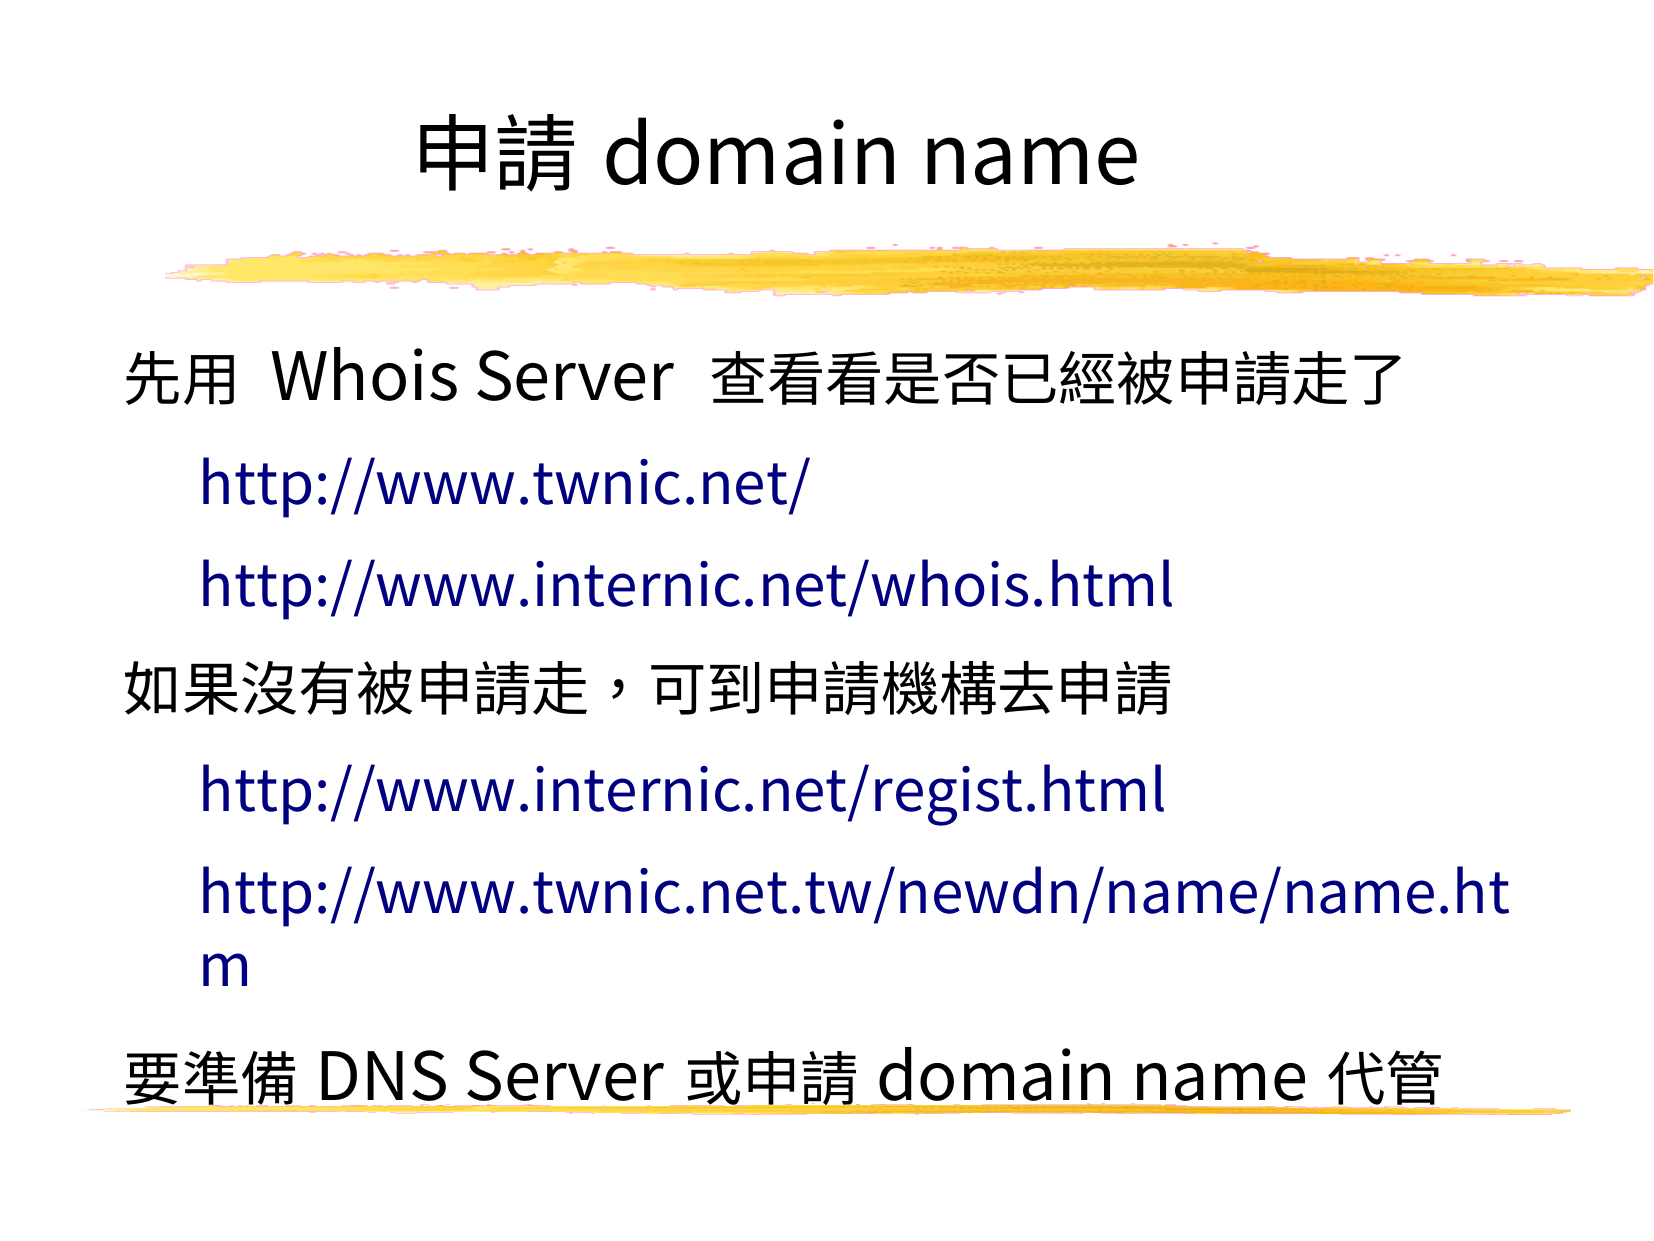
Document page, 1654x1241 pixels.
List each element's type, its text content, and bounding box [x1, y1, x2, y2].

picture [165, 237, 1654, 308]
list 先用 Whois Server 查看看是否已經被申請走了 http://www.twnic.net/ http://www.internic.net/whois.html 如果沒有被申請走，可到申請機構去申請 http://www.internic.net/regist.html http://www.twnic.net.tw/newdn/name/name.htm 要準備DNS Server或申請domain name代管 [124, 316, 1530, 1062]
title 申請domain name [73, 41, 1479, 249]
picture [82, 1102, 1571, 1117]
